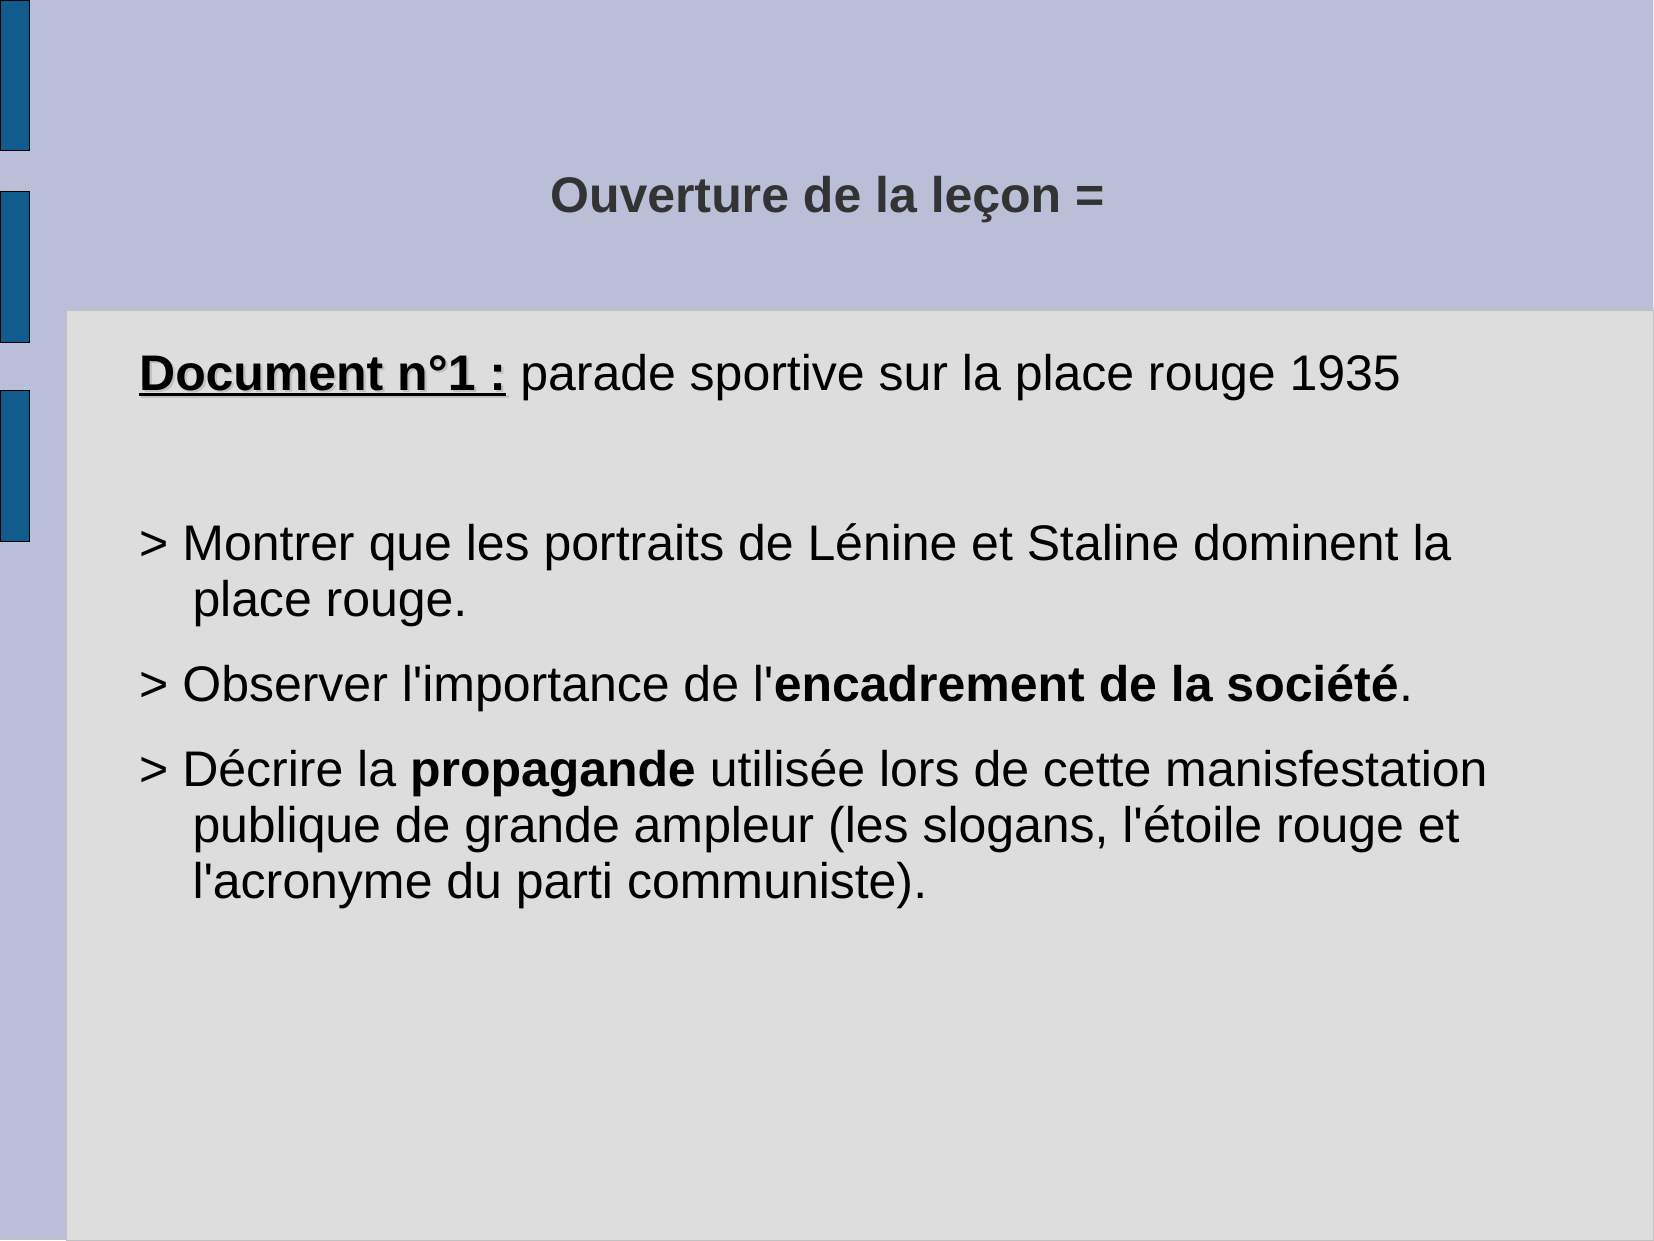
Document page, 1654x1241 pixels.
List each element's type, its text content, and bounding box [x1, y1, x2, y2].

title Ouverture de la leçon = [121, 91, 1534, 299]
list Document n°1 : parade sportive sur la place rouge 1935 > Montrer que les portraits de Lénine et Staline dominent la place rouge. > Observer l'importance de l'encadrement de la société. > Décrire la propagande utilisée lors de cette manisfestation publique de grande ampleur (les slogans, l'étoile rouge et l'acronyme du parti communiste). [121, 344, 1534, 1127]
